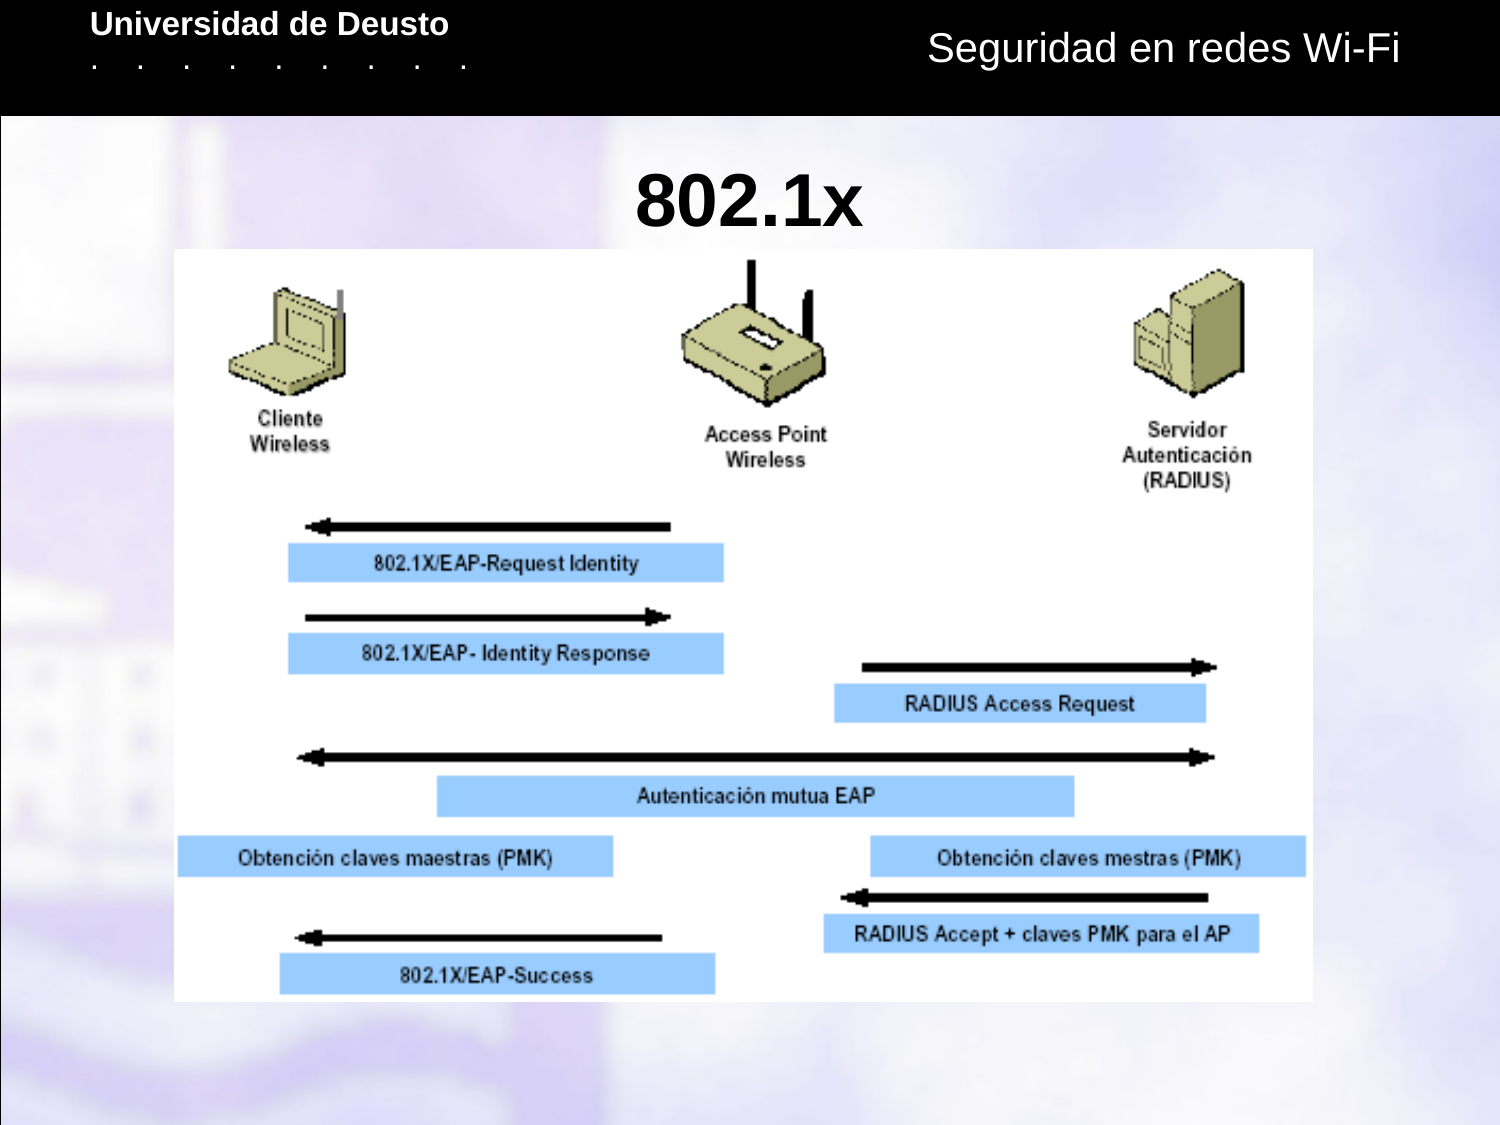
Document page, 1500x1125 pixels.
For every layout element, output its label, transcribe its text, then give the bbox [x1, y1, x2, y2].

title 802.1x [112, 137, 1388, 263]
picture [1, 116, 1500, 1125]
